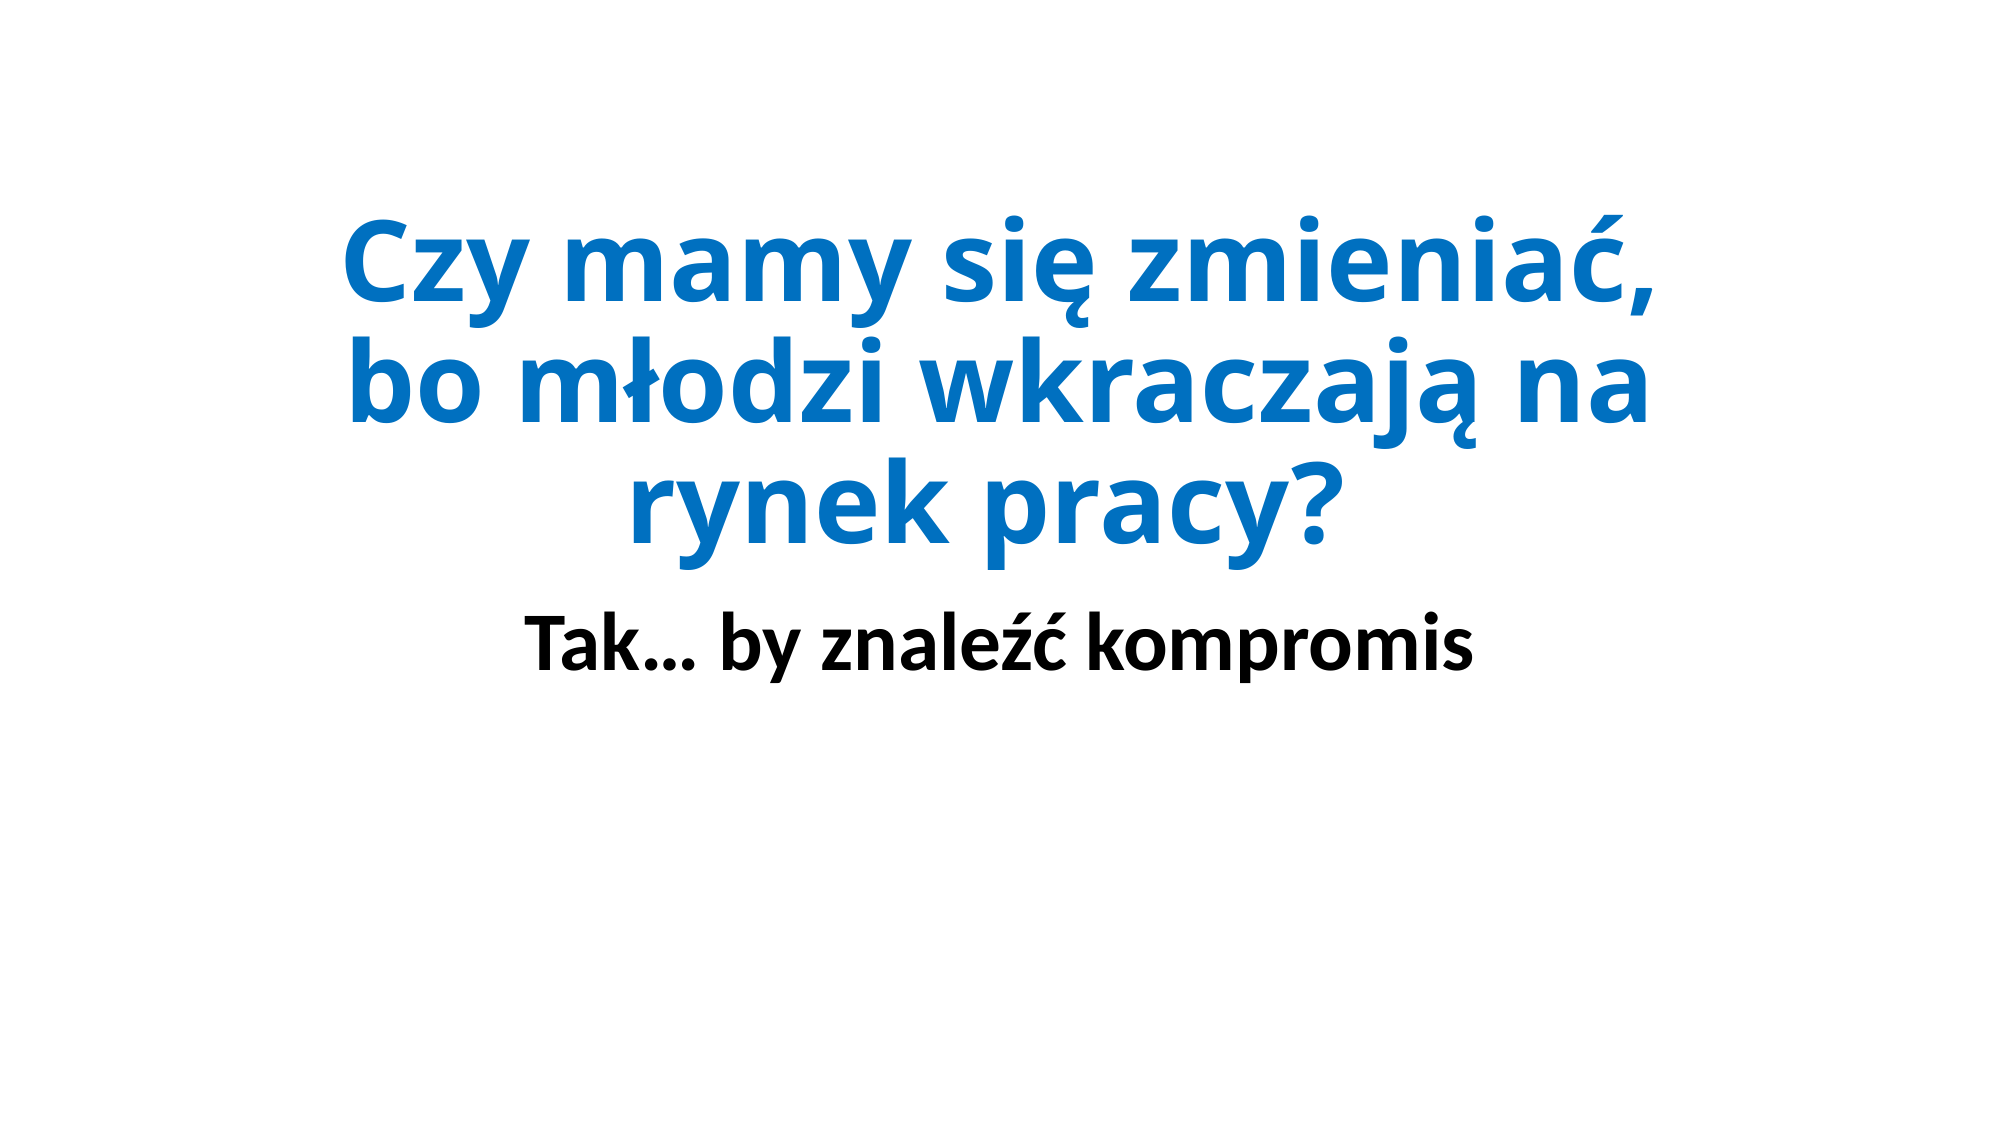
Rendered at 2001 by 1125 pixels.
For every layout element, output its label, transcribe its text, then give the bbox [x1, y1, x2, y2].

subtitle Tak… by znaleźć kompromis [249, 590, 1750, 863]
title Czy mamy się zmieniać, bo młodzi wkraczają na rynek pracy? [249, 184, 1750, 576]
